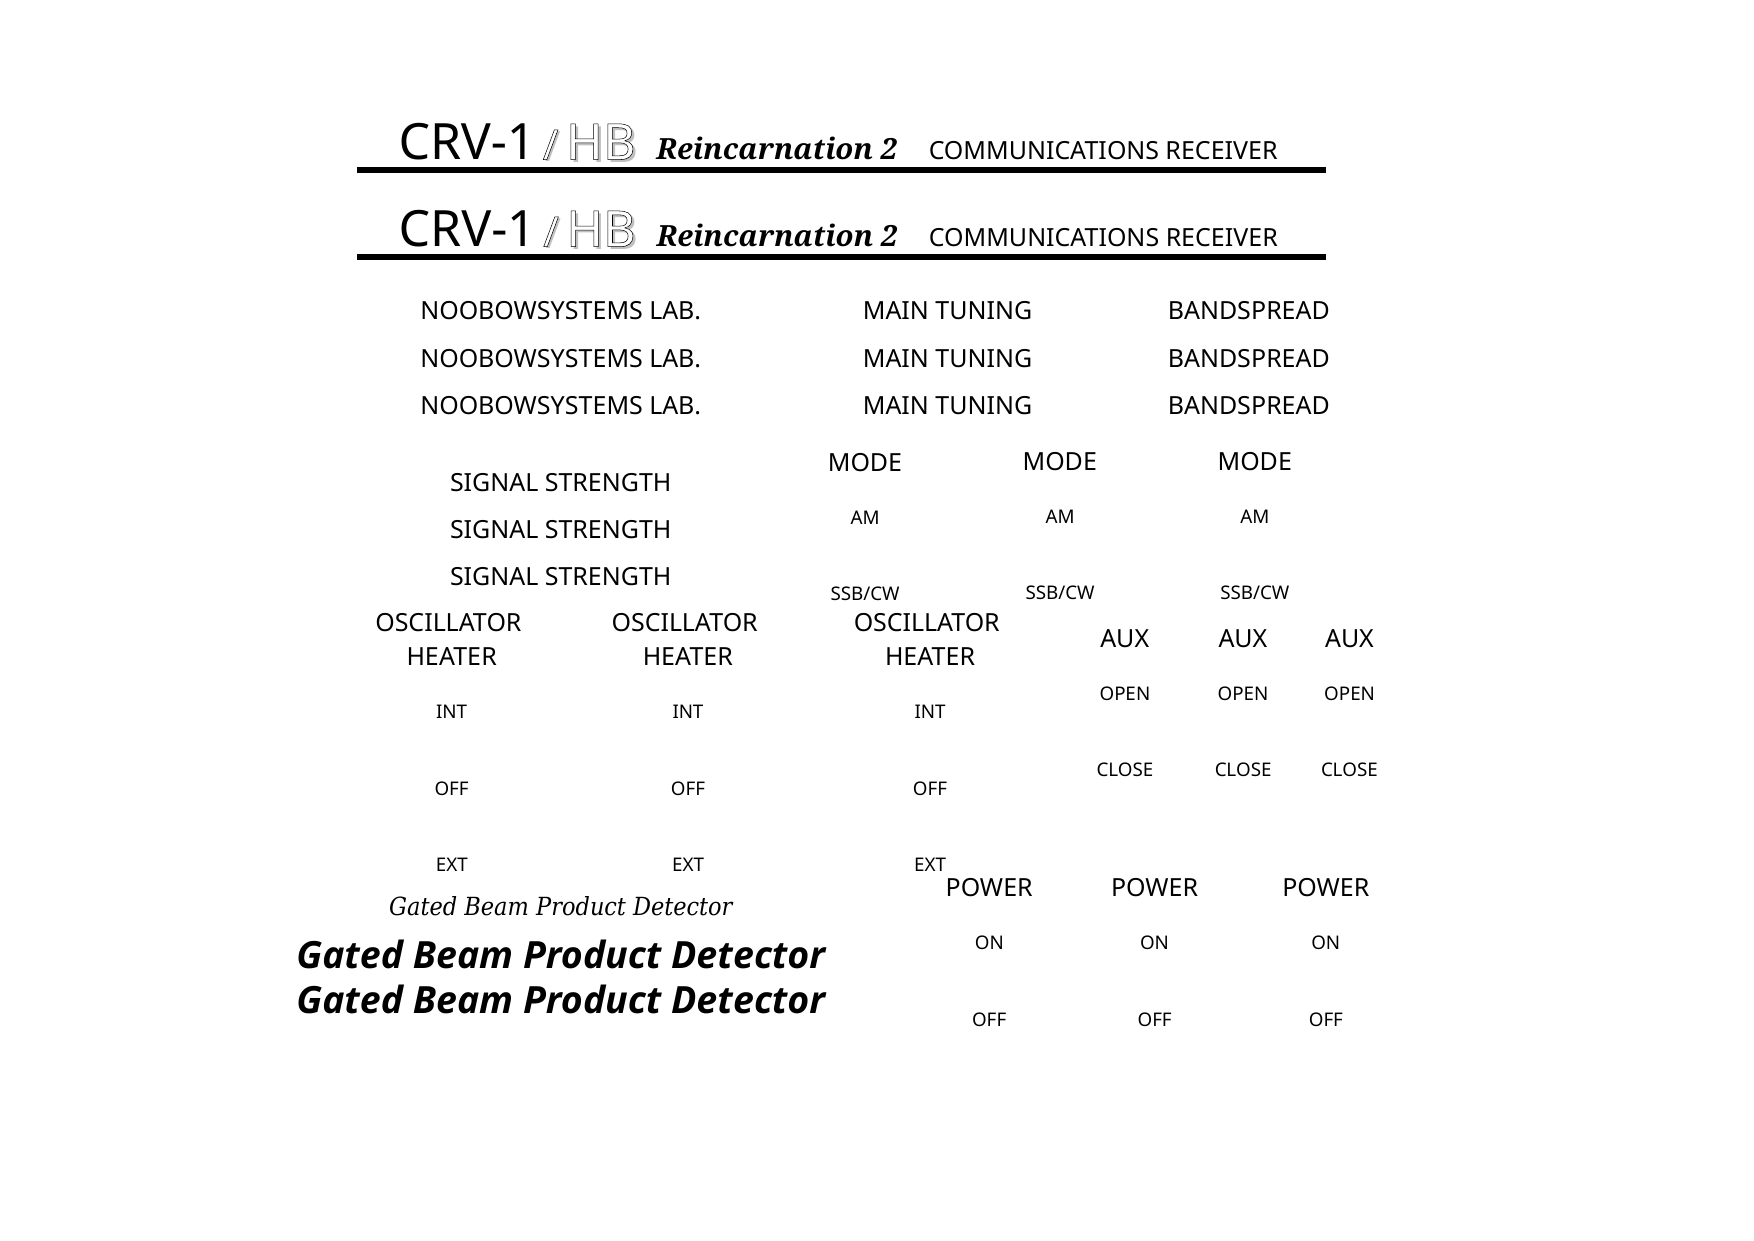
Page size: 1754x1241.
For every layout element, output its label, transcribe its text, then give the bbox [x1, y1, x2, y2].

text_box NOOBOWSYSTEMS LAB. [342, 295, 780, 325]
text_box BANDSPREAD [1116, 389, 1382, 420]
text_box AUX OPEN CLOSE [1163, 624, 1269, 779]
text_box POWER ON OFF [909, 874, 1069, 1028]
text_box BANDSPREAD [1116, 295, 1382, 325]
text_box SIGNAL STRENGTH [342, 466, 780, 497]
text_box SIGNAL STRENGTH [342, 513, 780, 544]
text_box NOOBOWSYSTEMS LAB. [342, 342, 780, 373]
text_box CRV-1 / HB Reincarnation 2 COMMUNICATIONS RECEIVER [351, 110, 1326, 170]
text_box MODE AM SSB/CW [785, 448, 945, 603]
text_box MAIN TUNING [814, 295, 1081, 325]
text_box MODE AM SSB/CW [1175, 447, 1335, 602]
text_box SIGNAL STRENGTH [342, 561, 780, 591]
text_box POWER ON OFF [1074, 874, 1235, 1028]
text_box CRV-1 / HB Reincarnation 2 COMMUNICATIONS RECEIVER [351, 197, 1326, 257]
text_box MAIN TUNING [814, 389, 1081, 420]
text_box Gated Beam Product Detector [342, 984, 780, 1015]
text_box AUX OPEN CLOSE [1045, 624, 1163, 779]
text_box MAIN TUNING [814, 342, 1081, 373]
text_box Gated Beam Product Detector [342, 891, 780, 922]
text_box AUX OPEN CLOSE [1269, 624, 1430, 779]
text_box NOOBOWSYSTEMS LAB. [342, 389, 780, 420]
text_box OSCILLATOR HEATER INT OFF EXT [820, 625, 1040, 857]
text_box MODE AM SSB/CW [980, 447, 1140, 602]
text_box OSCILLATOR HEATER INT OFF EXT [342, 625, 562, 857]
text_box POWER ON OFF [1246, 874, 1406, 1028]
text_box Gated Beam Product Detector [342, 938, 780, 969]
text_box BANDSPREAD [1116, 342, 1382, 373]
text_box OSCILLATOR HEATER INT OFF EXT [578, 625, 798, 857]
